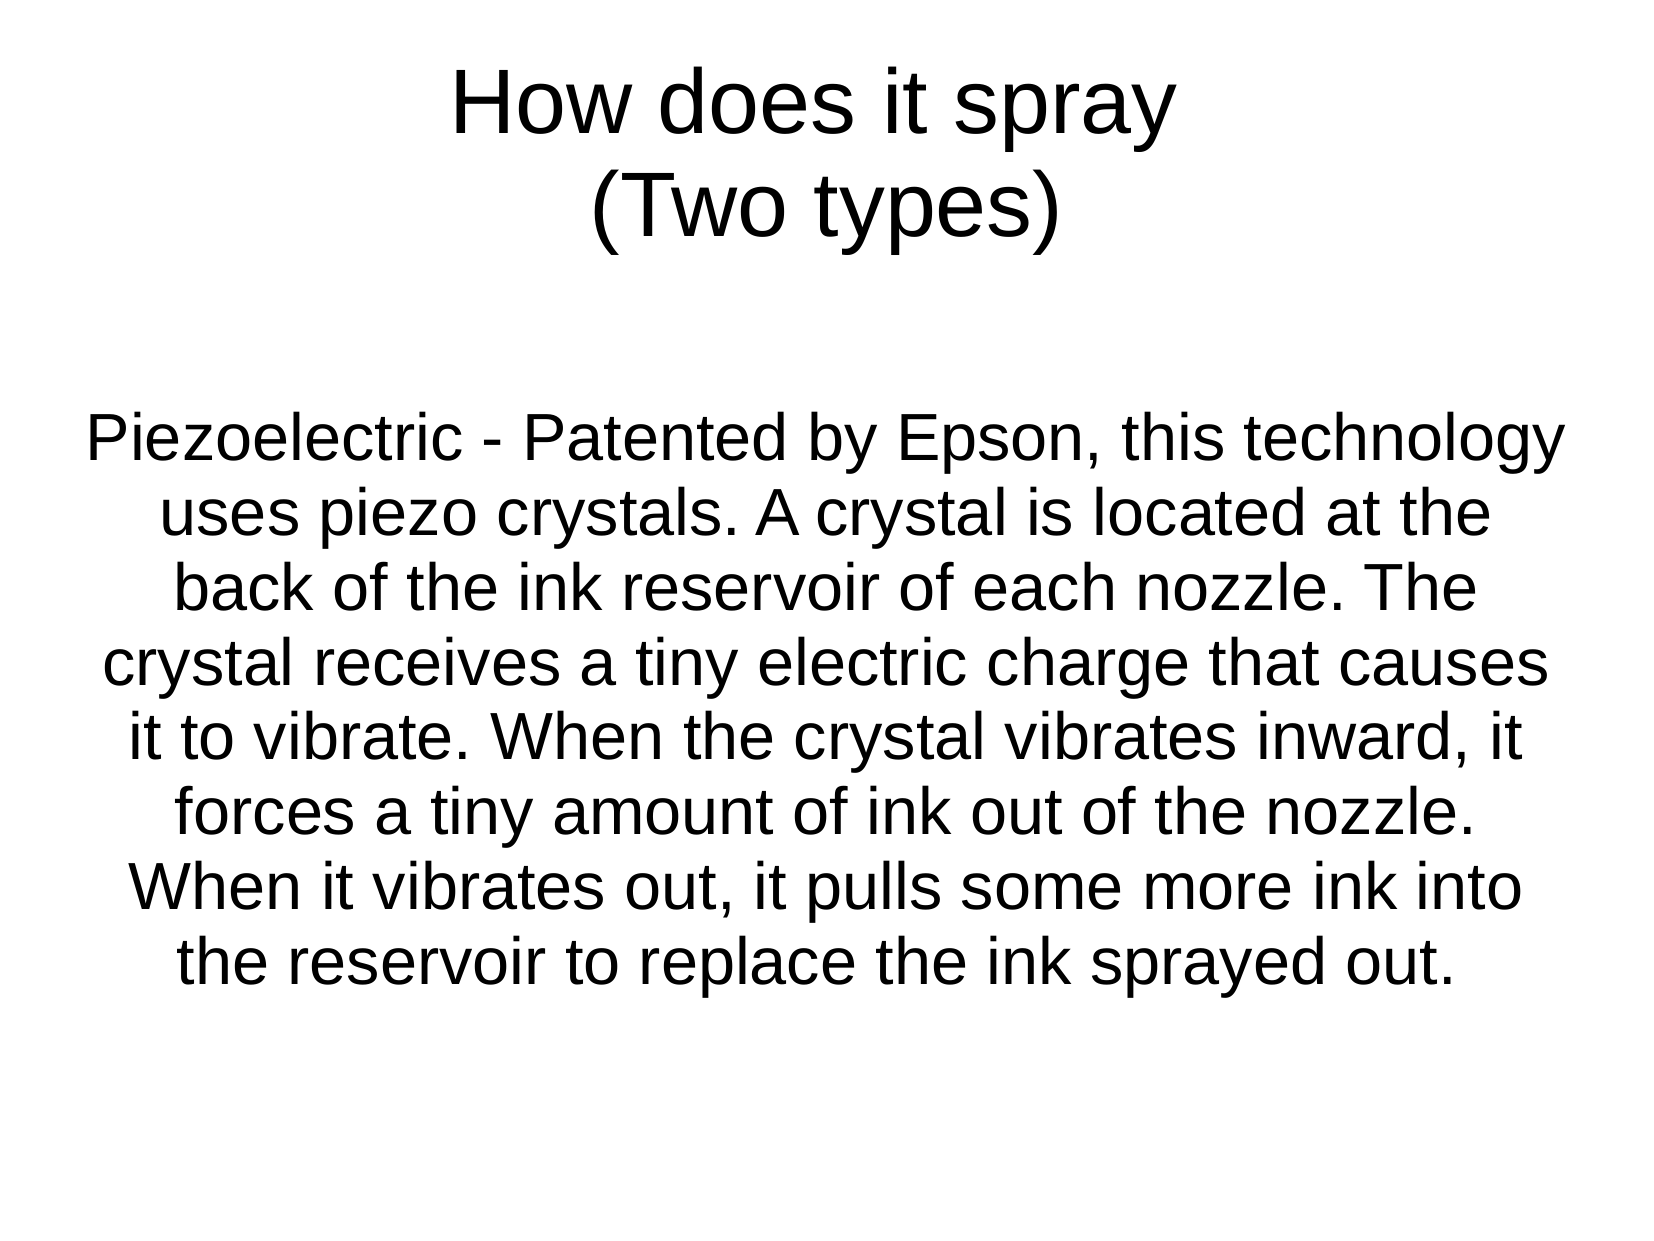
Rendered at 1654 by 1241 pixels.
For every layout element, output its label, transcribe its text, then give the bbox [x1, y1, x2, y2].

subtitle Piezoelectric - Patented by Epson, this technology uses piezo crystals. A crystal is located at the back of the ink reservoir of each nozzle. The crystal receives a tiny electric charge that causes it to vibrate. When the crystal vibrates inward, it forces a tiny amount of ink out of the nozzle. When it vibrates out, it pulls some more ink into the reservoir to replace the ink sprayed out. [82, 297, 1571, 1102]
title How does it spray (Two types) [82, 39, 1571, 267]
